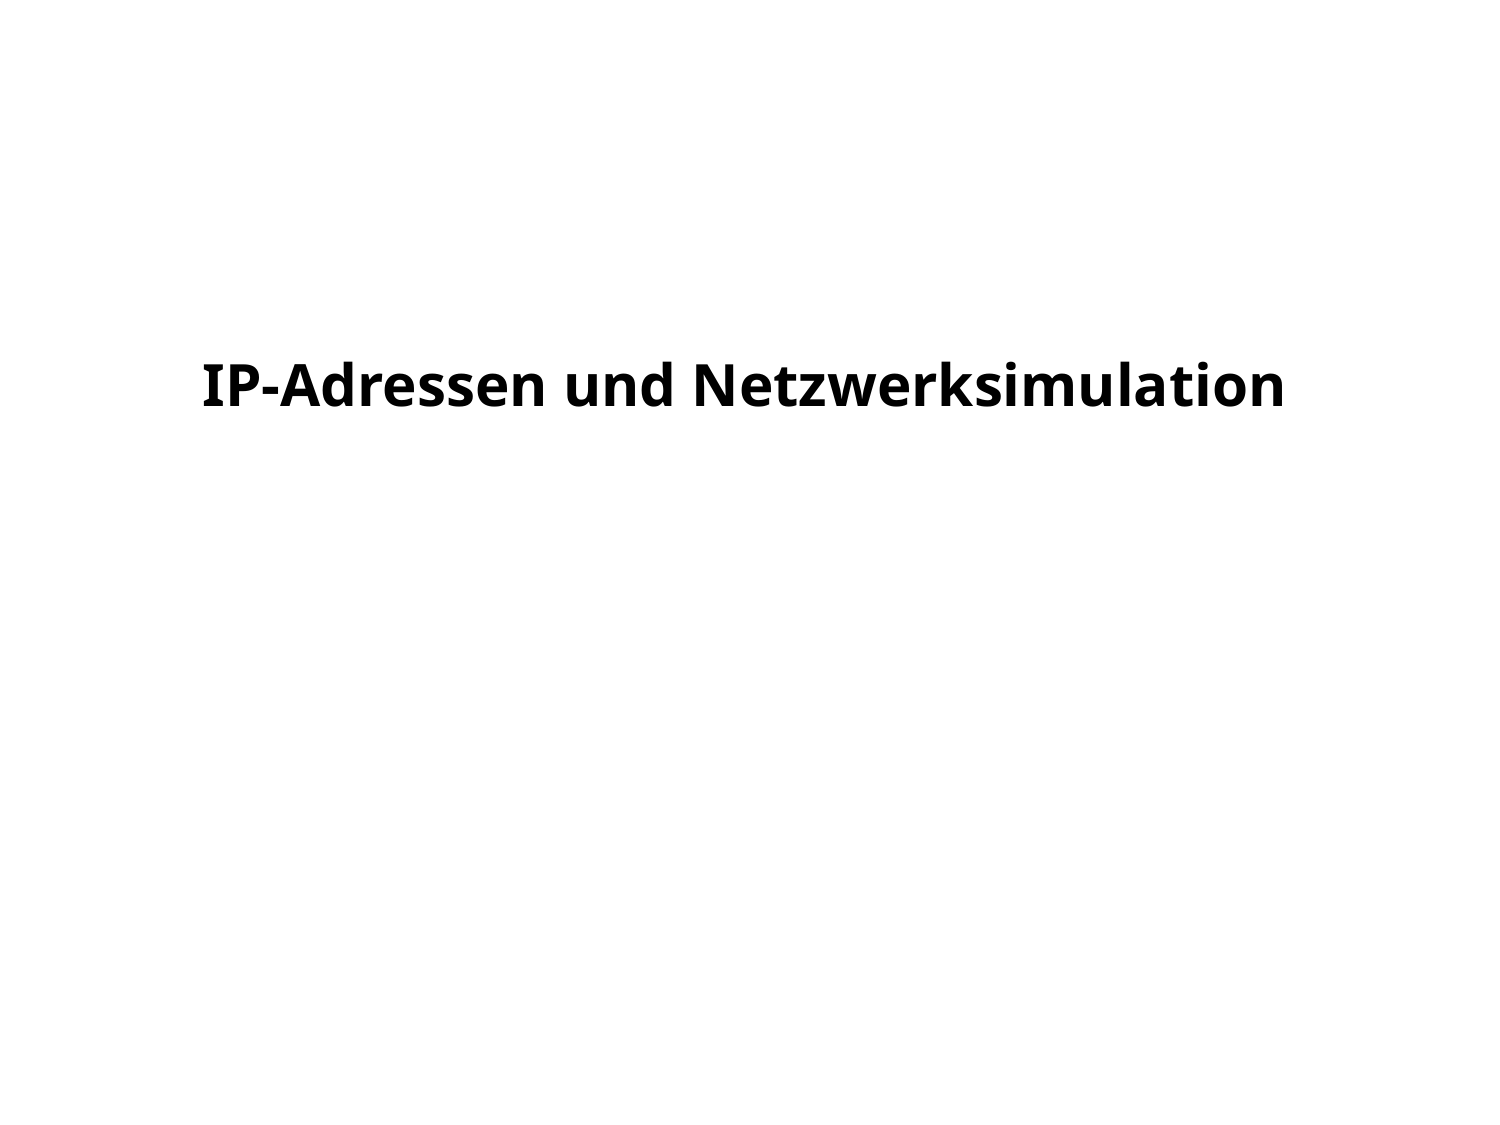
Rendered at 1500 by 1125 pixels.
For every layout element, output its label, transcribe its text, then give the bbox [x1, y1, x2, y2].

text_box IP-Adressen und Netzwerksimulation [82, 340, 1407, 426]
